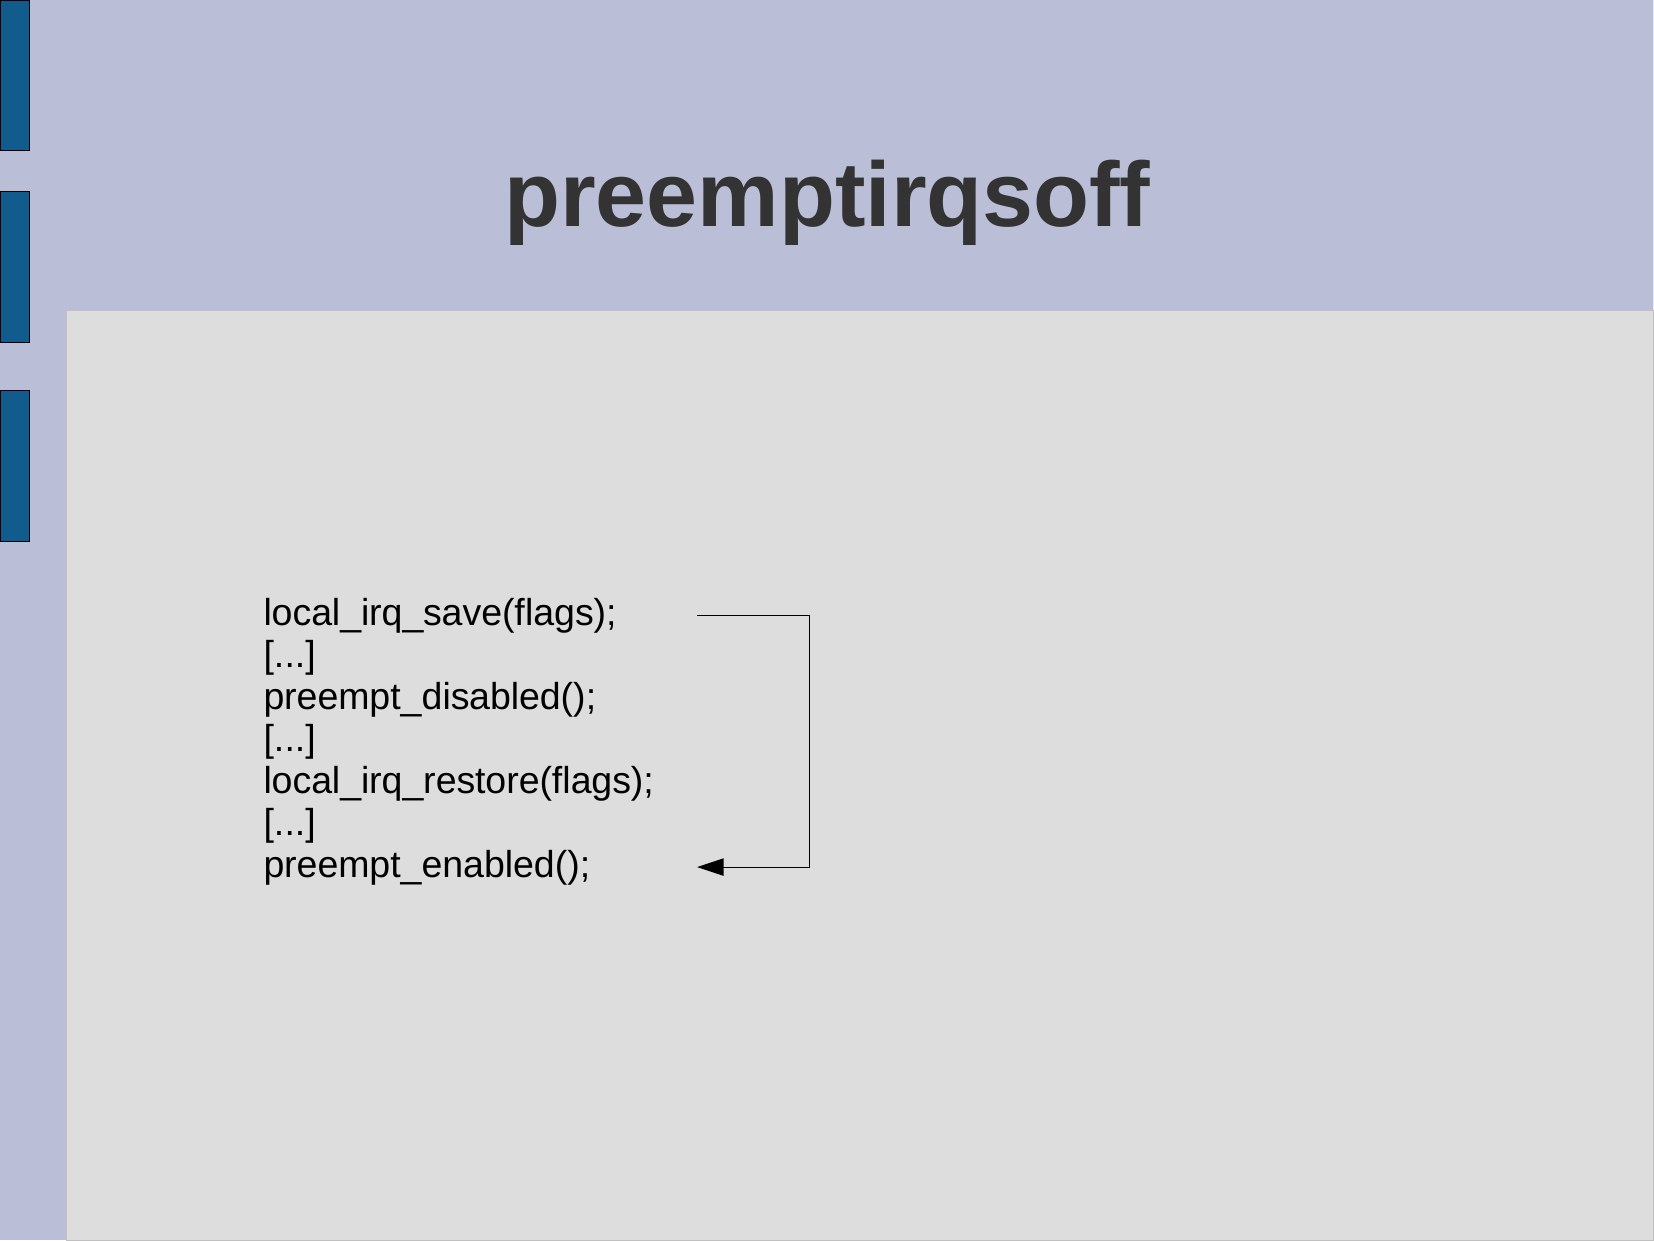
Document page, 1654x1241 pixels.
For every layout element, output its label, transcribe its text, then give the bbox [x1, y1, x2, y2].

title preemptirqsoff [121, 91, 1534, 299]
chart [115, 375, 1528, 1157]
